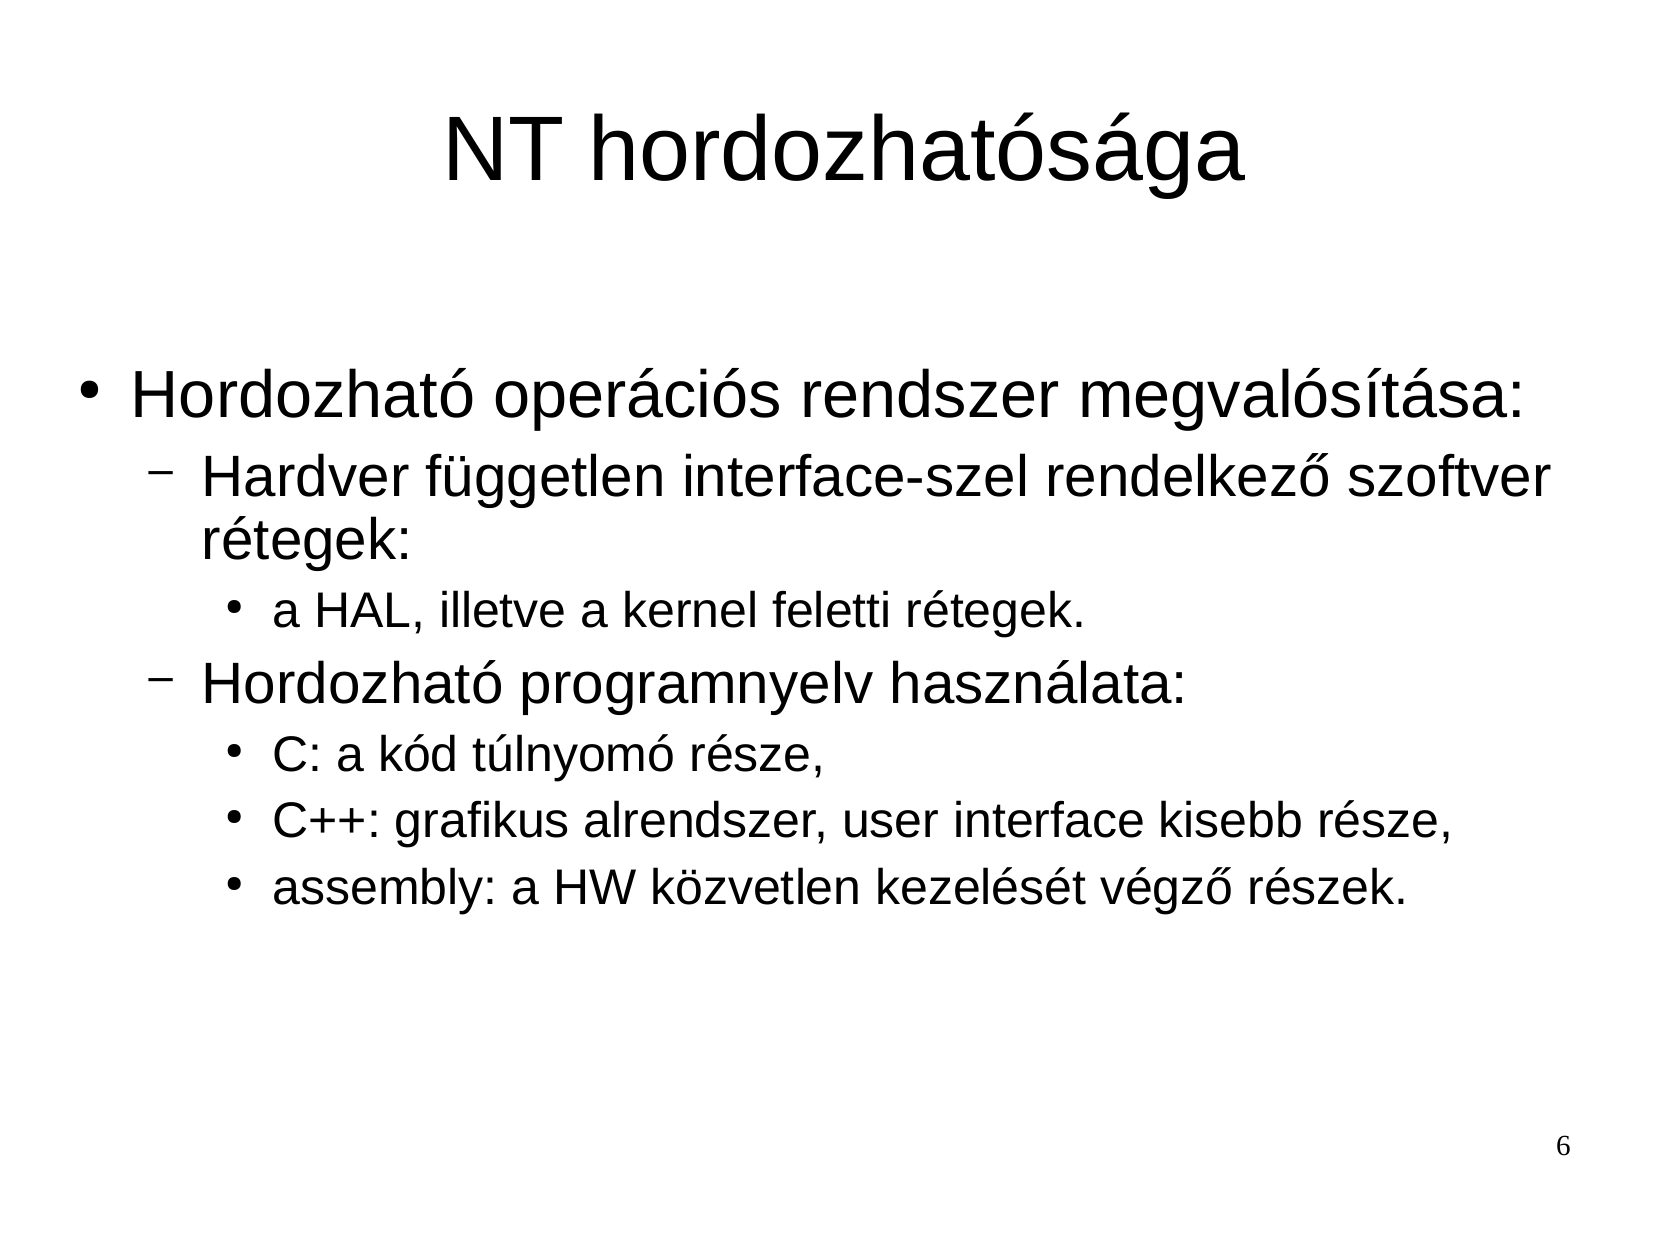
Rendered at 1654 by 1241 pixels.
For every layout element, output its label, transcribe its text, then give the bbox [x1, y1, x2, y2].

list Hordozható operációs rendszer megvalósítása: Hardver független interface-szel rendelkező szoftver rétegek: a HAL, illetve a kernel feletti rétegek. Hordozható programnyelv használata: C: a kód túlnyomó része, C++: grafikus alrendszer, user interface kisebb része, assembly: a HW közvetlen kezelését végző részek. [45, 255, 1634, 1154]
title NT hordozhatósága [123, 46, 1530, 254]
